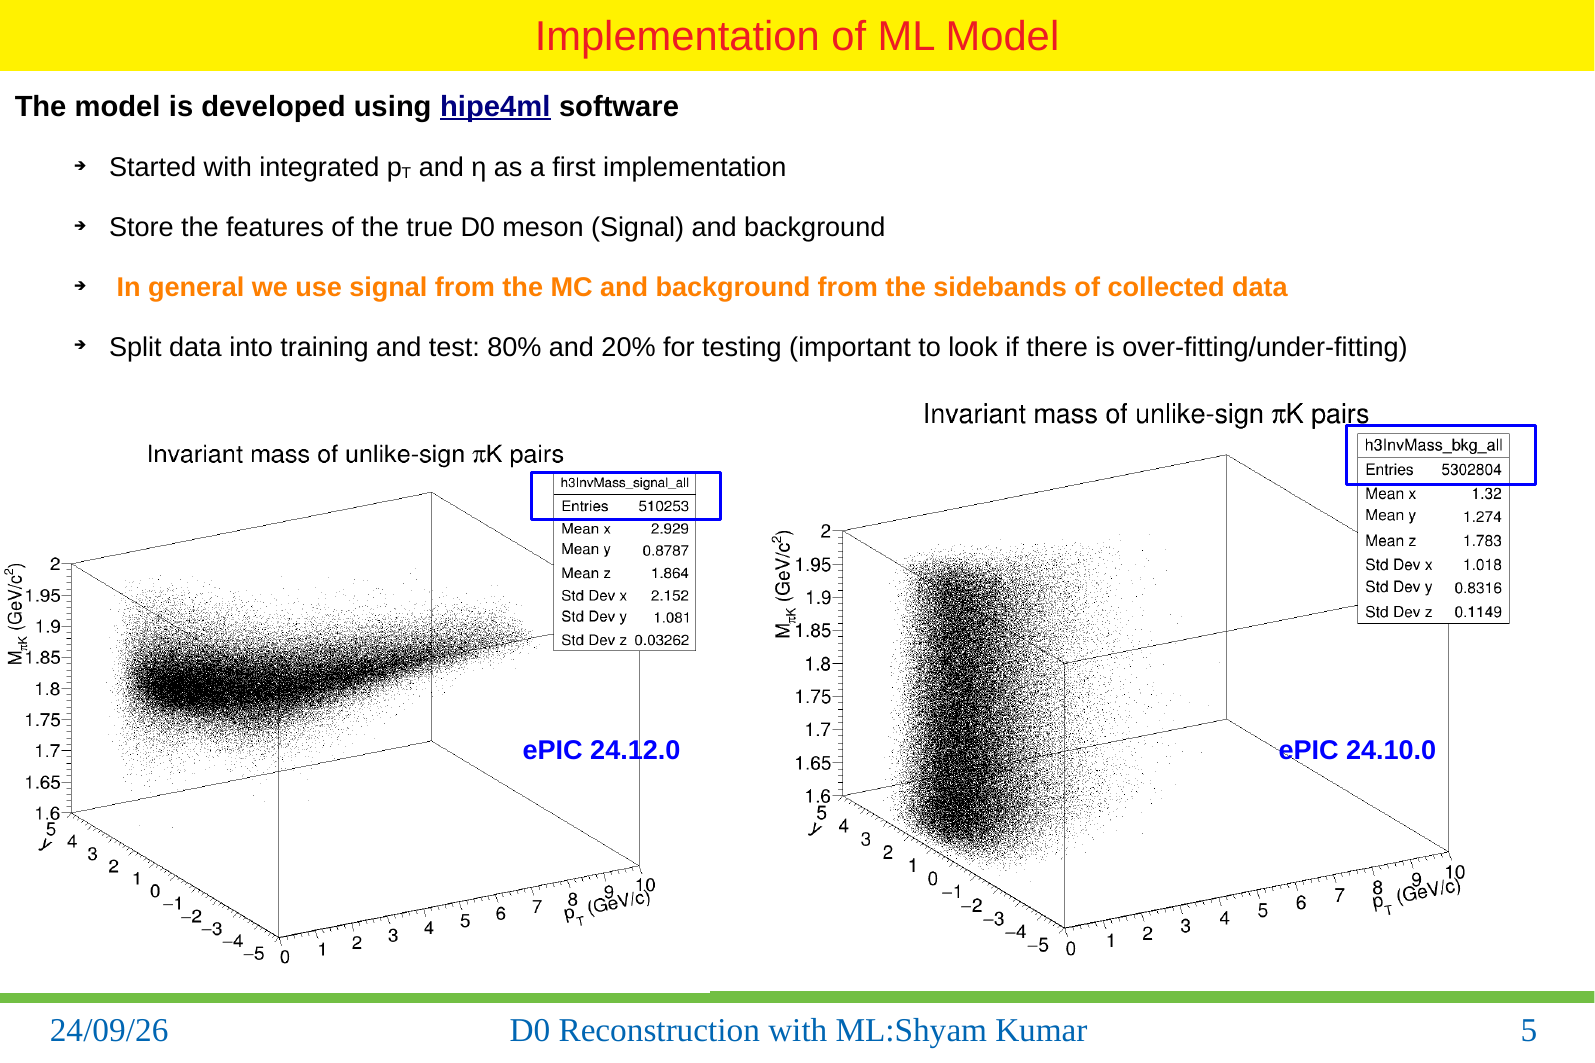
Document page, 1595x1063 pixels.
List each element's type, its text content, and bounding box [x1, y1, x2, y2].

text_box ePIC 24.12.0 [507, 727, 721, 804]
picture [1348, 427, 1524, 483]
text_box The model is developed using hipe4ml software Started with integrated pT and η as a first implementation Store the features of the true D0 meson (Signal) and background In general we use signal from the MC and background from the sidebands of collected data Split data into training and test: 80% and 20% for testing (important to look if there is over-fitting/under-fitting) [0, 82, 1595, 370]
title Implementation of ML Model [0, 0, 1595, 71]
picture [533, 474, 710, 518]
picture [767, 395, 1524, 987]
text_box ePIC 24.10.0 [1263, 727, 1477, 804]
picture [0, 436, 710, 993]
